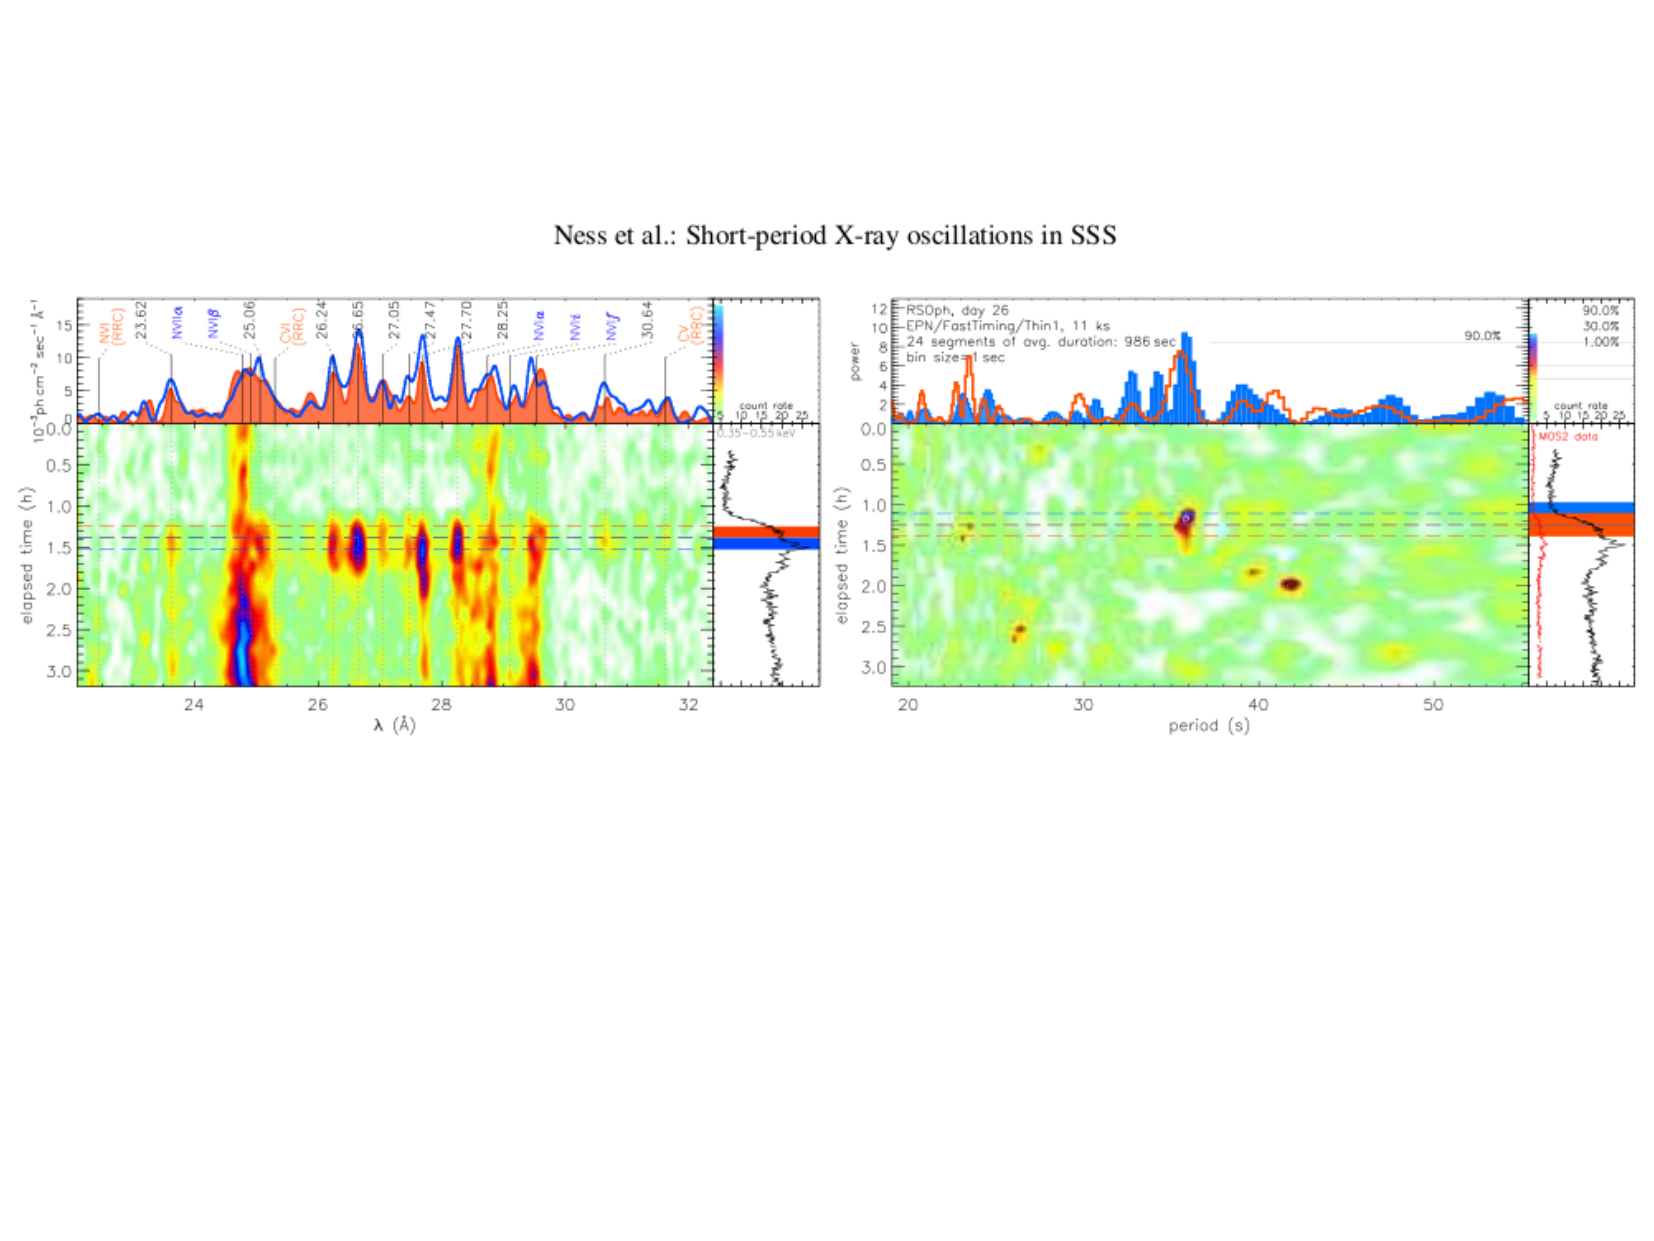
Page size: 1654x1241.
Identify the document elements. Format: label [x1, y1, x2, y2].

picture [6, 165, 1654, 757]
